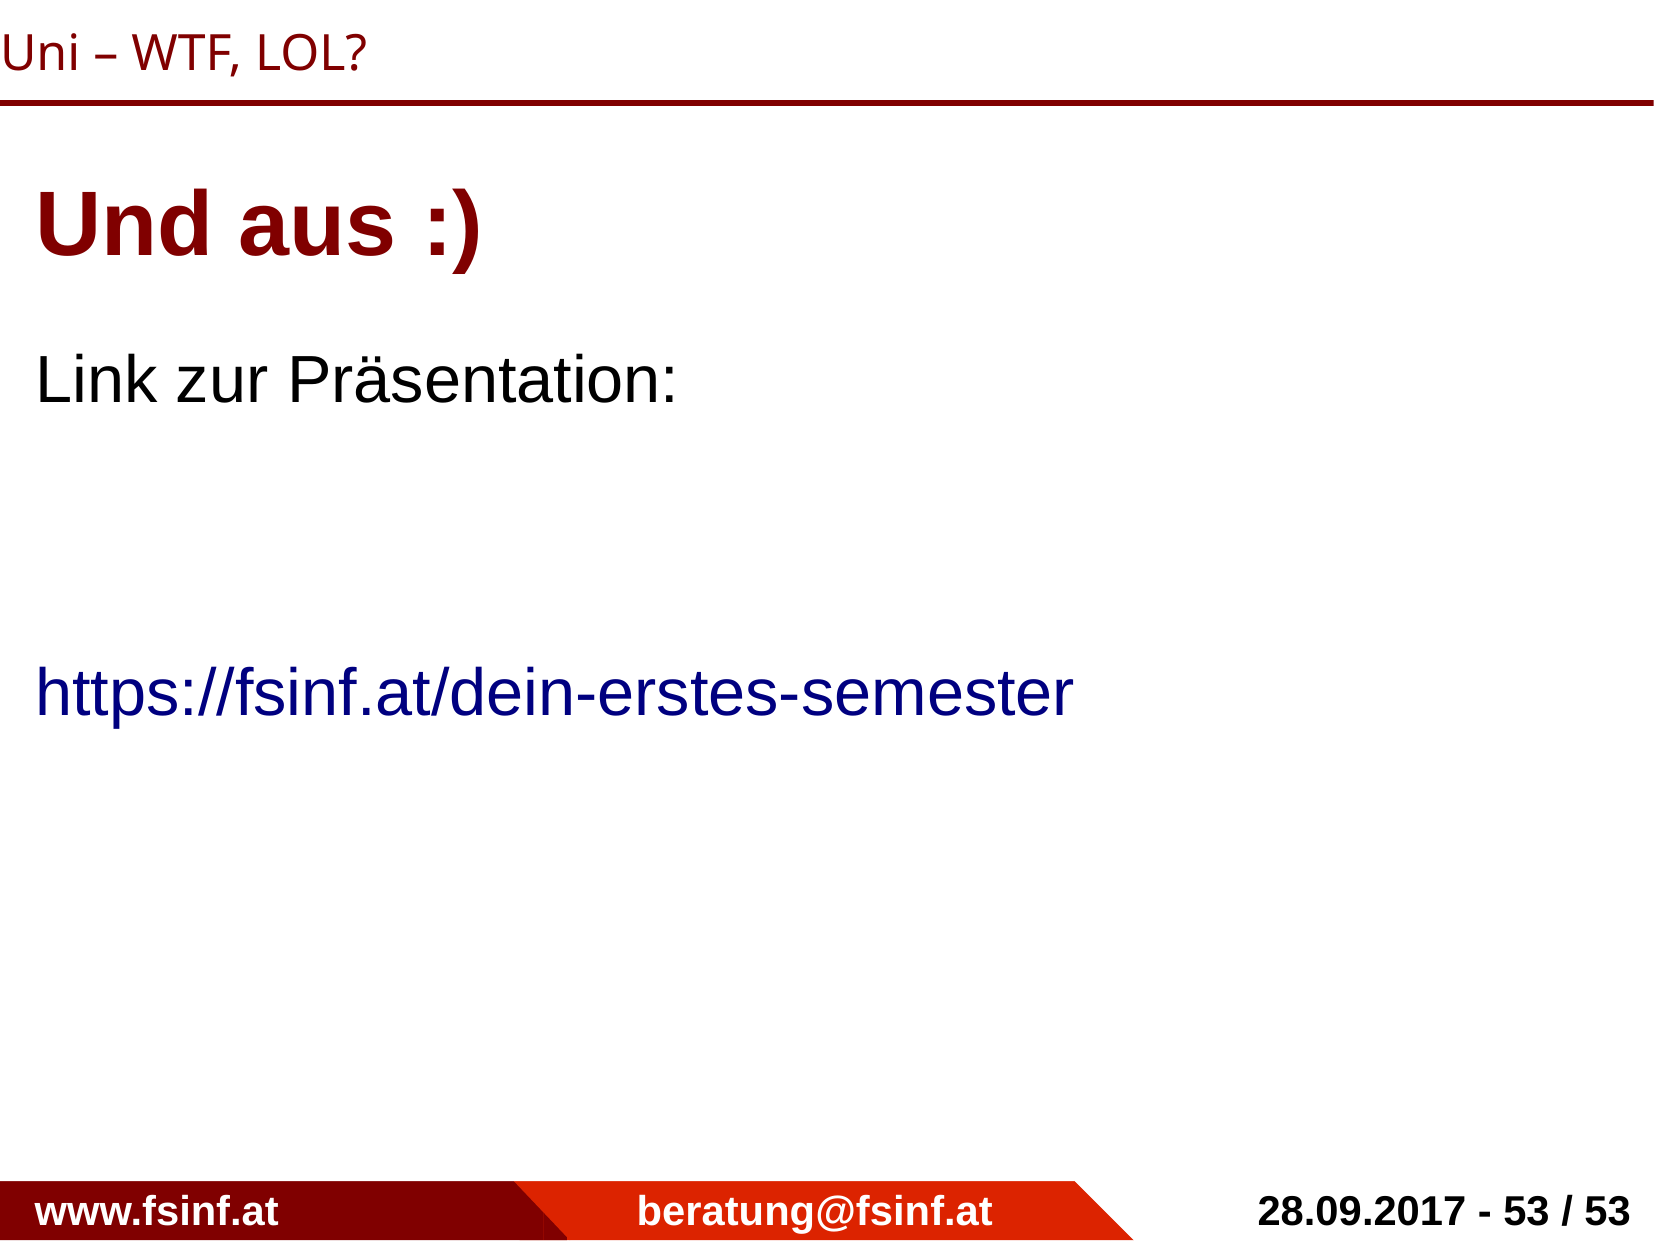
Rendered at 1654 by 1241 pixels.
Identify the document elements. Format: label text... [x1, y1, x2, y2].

title Und aus :) [35, 120, 1619, 328]
list Link zur Präsentation: https://fsinf.at/dein-erstes-semester [35, 342, 1571, 1162]
